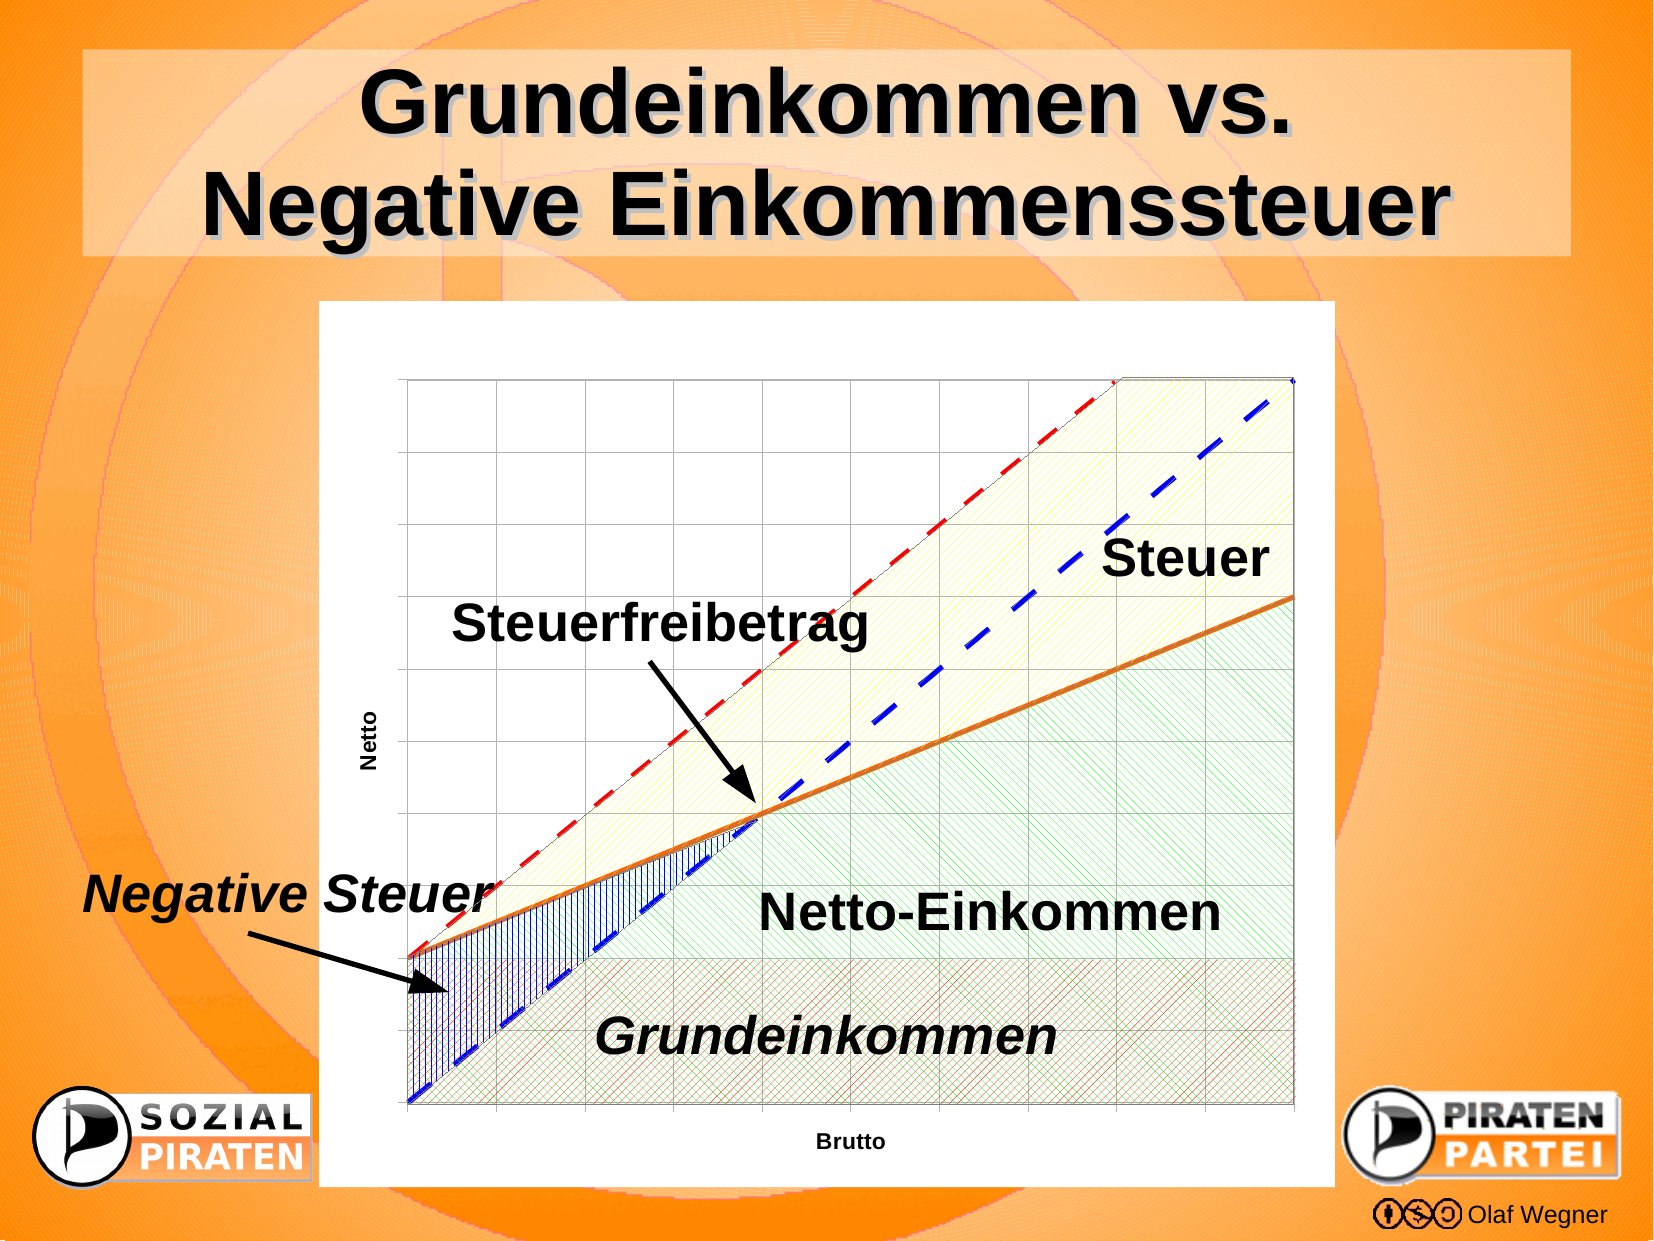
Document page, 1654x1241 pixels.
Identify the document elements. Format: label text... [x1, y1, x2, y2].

picture [29, 0, 1623, 1241]
text_box Grundeinkommen [579, 998, 1075, 1074]
chart [653, 660, 774, 721]
text_box Olaf Wegner [1452, 1193, 1623, 1237]
text_box Netto-Einkommen [744, 874, 1239, 950]
text_box Steuer [1086, 519, 1286, 596]
text_box Steuerfreibetrag [436, 584, 886, 660]
text_box [407, 377, 1297, 1105]
chart [319, 932, 440, 976]
text_box Negative Steuer [67, 856, 508, 932]
title Grundeinkommen vs. Negative Einkommenssteuer [82, 49, 1571, 257]
chart [319, 301, 1335, 1188]
